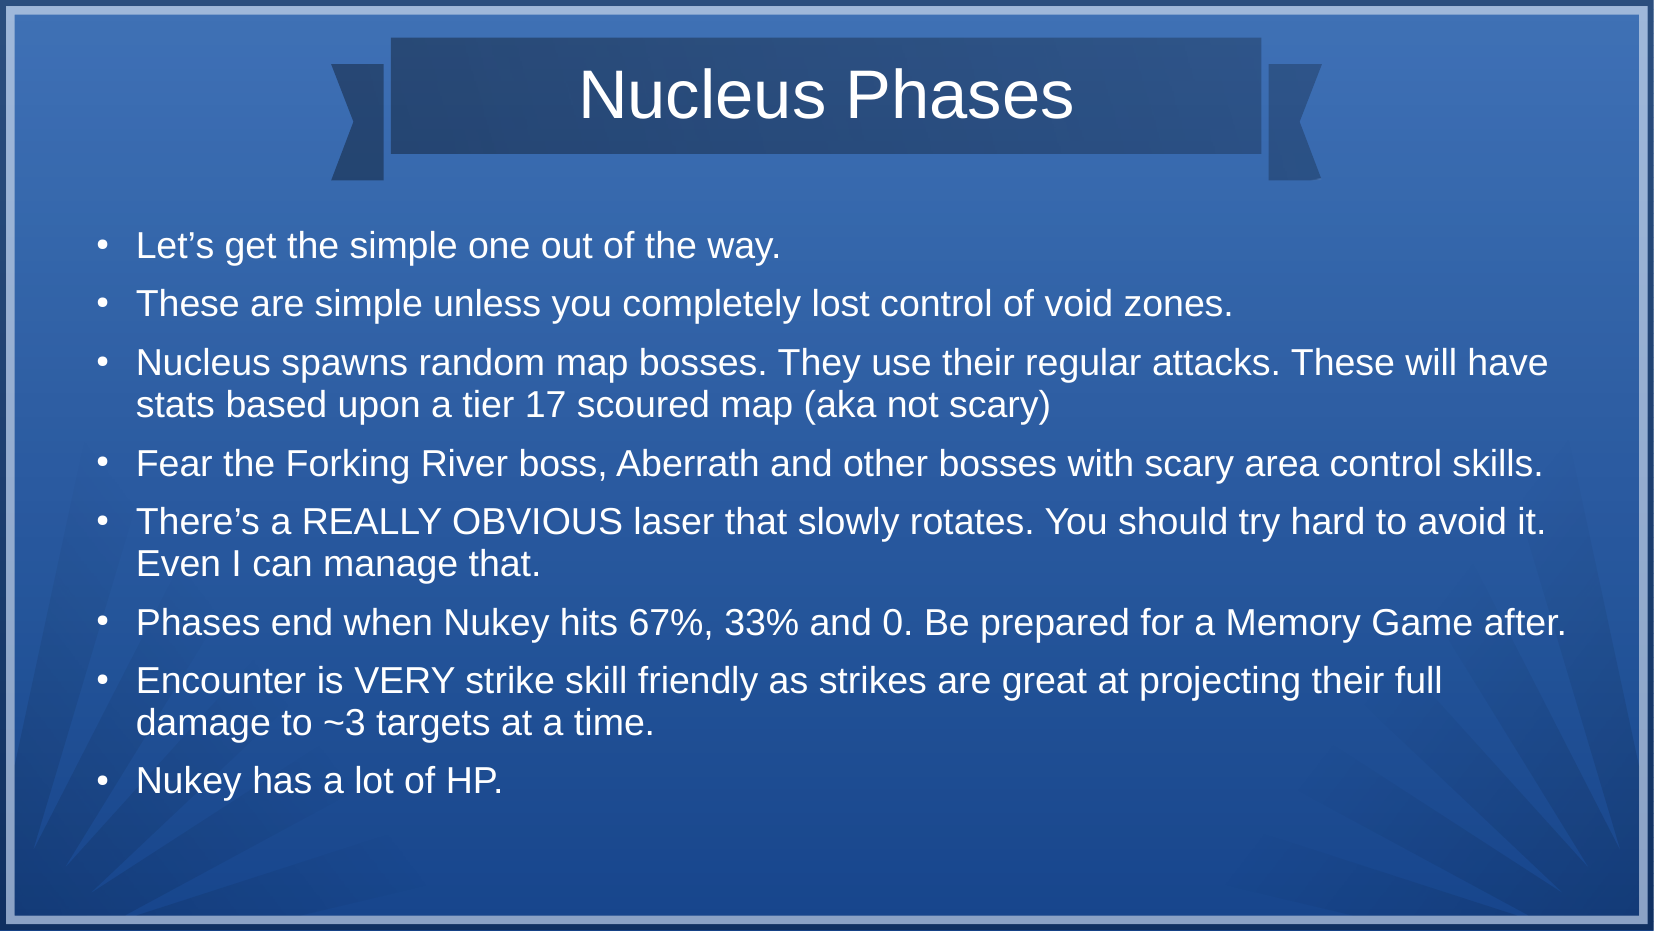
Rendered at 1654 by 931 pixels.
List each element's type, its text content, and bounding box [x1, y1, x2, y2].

title Nucleus Phases [389, 35, 1264, 154]
list Let’s get the simple one out of the way. These are simple unless you completely lost control of void zones. Nucleus spawns random map bosses. They use their regular attacks. These will have stats based upon a tier 17 scoured map (aka not scary) Fear the Forking River boss, Aberrath and other bosses with scary area control skills. There’s a REALLY OBVIOUS laser that slowly rotates. You should try hard to avoid it. Even I can manage that. Phases end when Nukey hits 67%, 33% and 0. Be prepared for a Memory Game after. Encounter is VERY strike skill friendly as strikes are great at projecting their full damage to ~3 targets at a time. Nukey has a lot of HP. [82, 224, 1571, 848]
